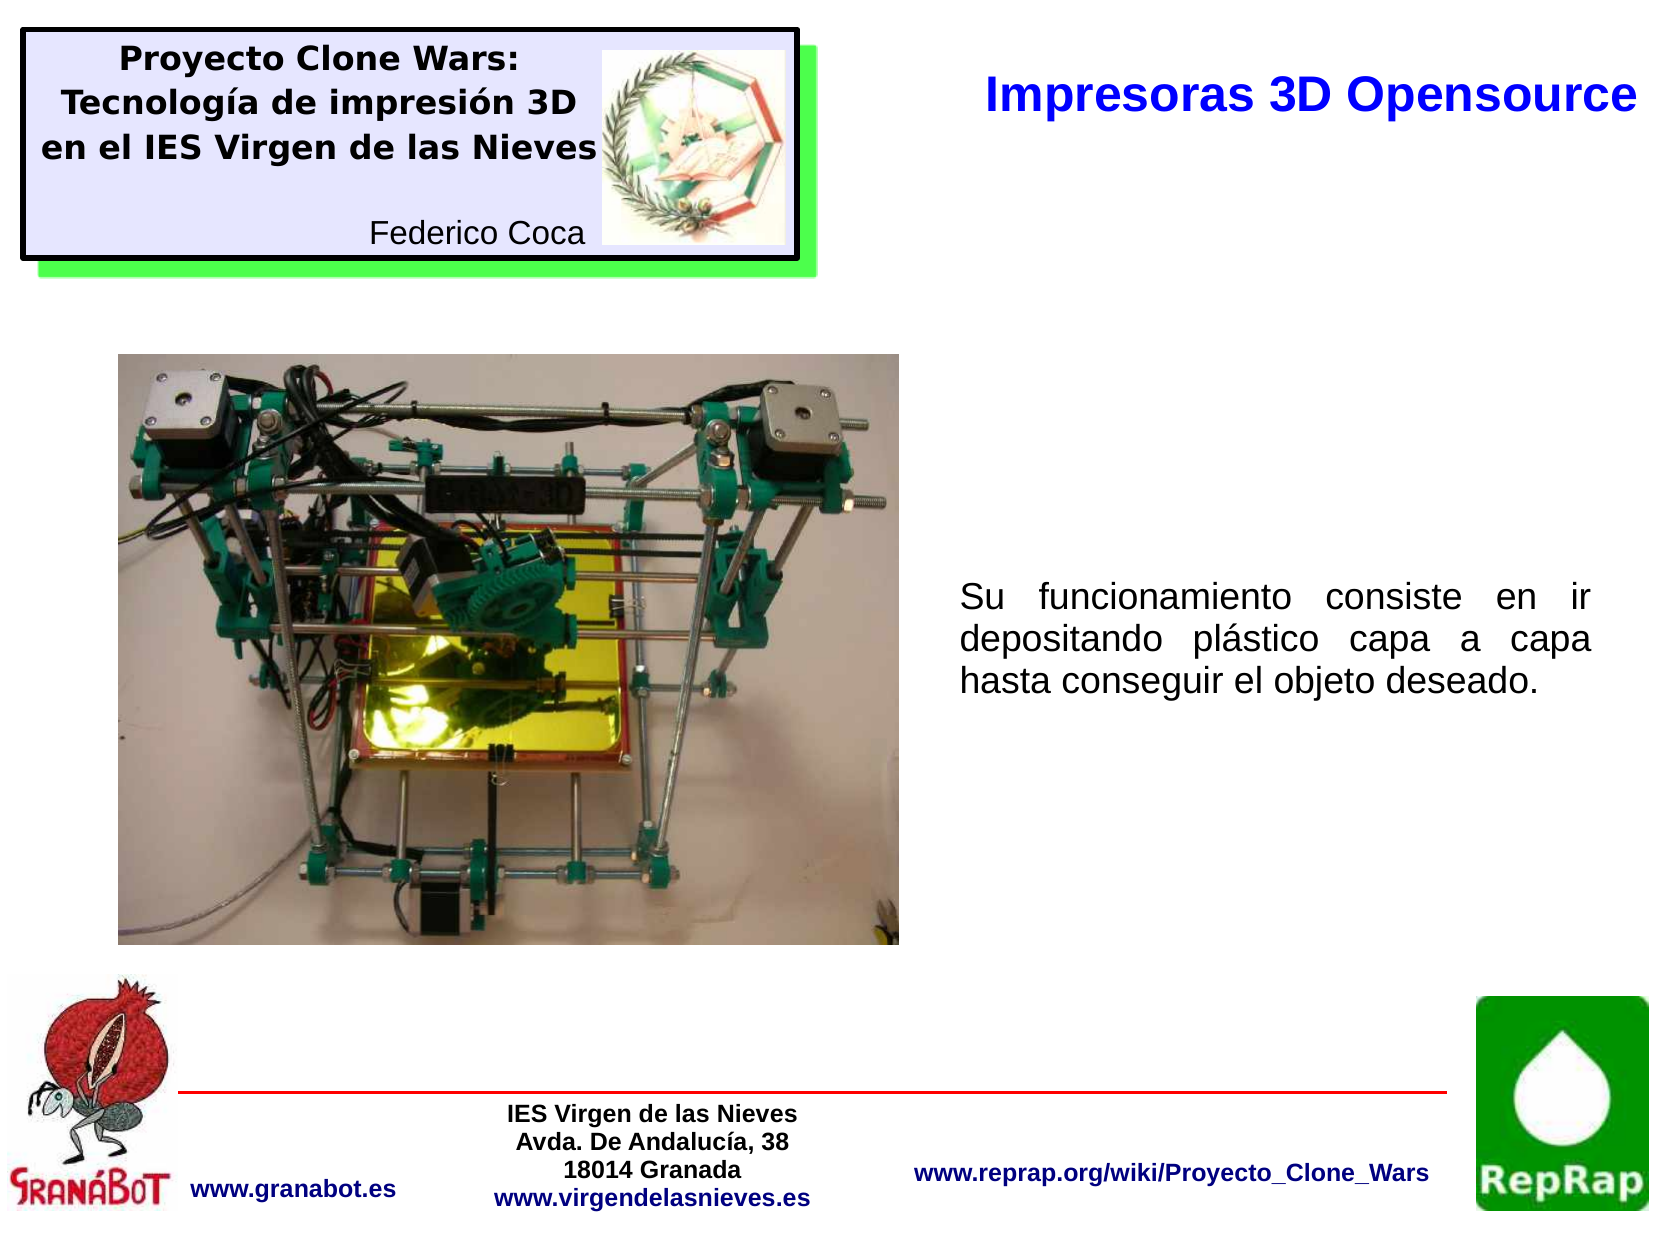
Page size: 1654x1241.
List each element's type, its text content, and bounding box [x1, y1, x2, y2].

text_box IES Virgen de las Nieves Avda. De Andalucía, 38 18014 Granada www.virgendelasnieves.es [479, 1092, 827, 1223]
picture [7, 974, 178, 1211]
picture [118, 354, 899, 945]
text_box www.reprap.org/wiki/Proyecto_Clone_Wars [899, 1151, 1447, 1196]
text_box www.granabot.es [178, 1167, 414, 1211]
text_box Federico Coca [354, 206, 601, 259]
text_box Proyecto Clone Wars: Tecnología de impresión 3D en el IES Virgen de las Nieves [23, 29, 798, 259]
picture [602, 50, 786, 245]
text_box Su funcionamiento consiste en ir depositando plástico capa a capa hasta conseguir el objeto deseado. [944, 567, 1607, 709]
picture [1476, 996, 1649, 1211]
text_box Impresoras 3D Opensource [971, 59, 1654, 131]
